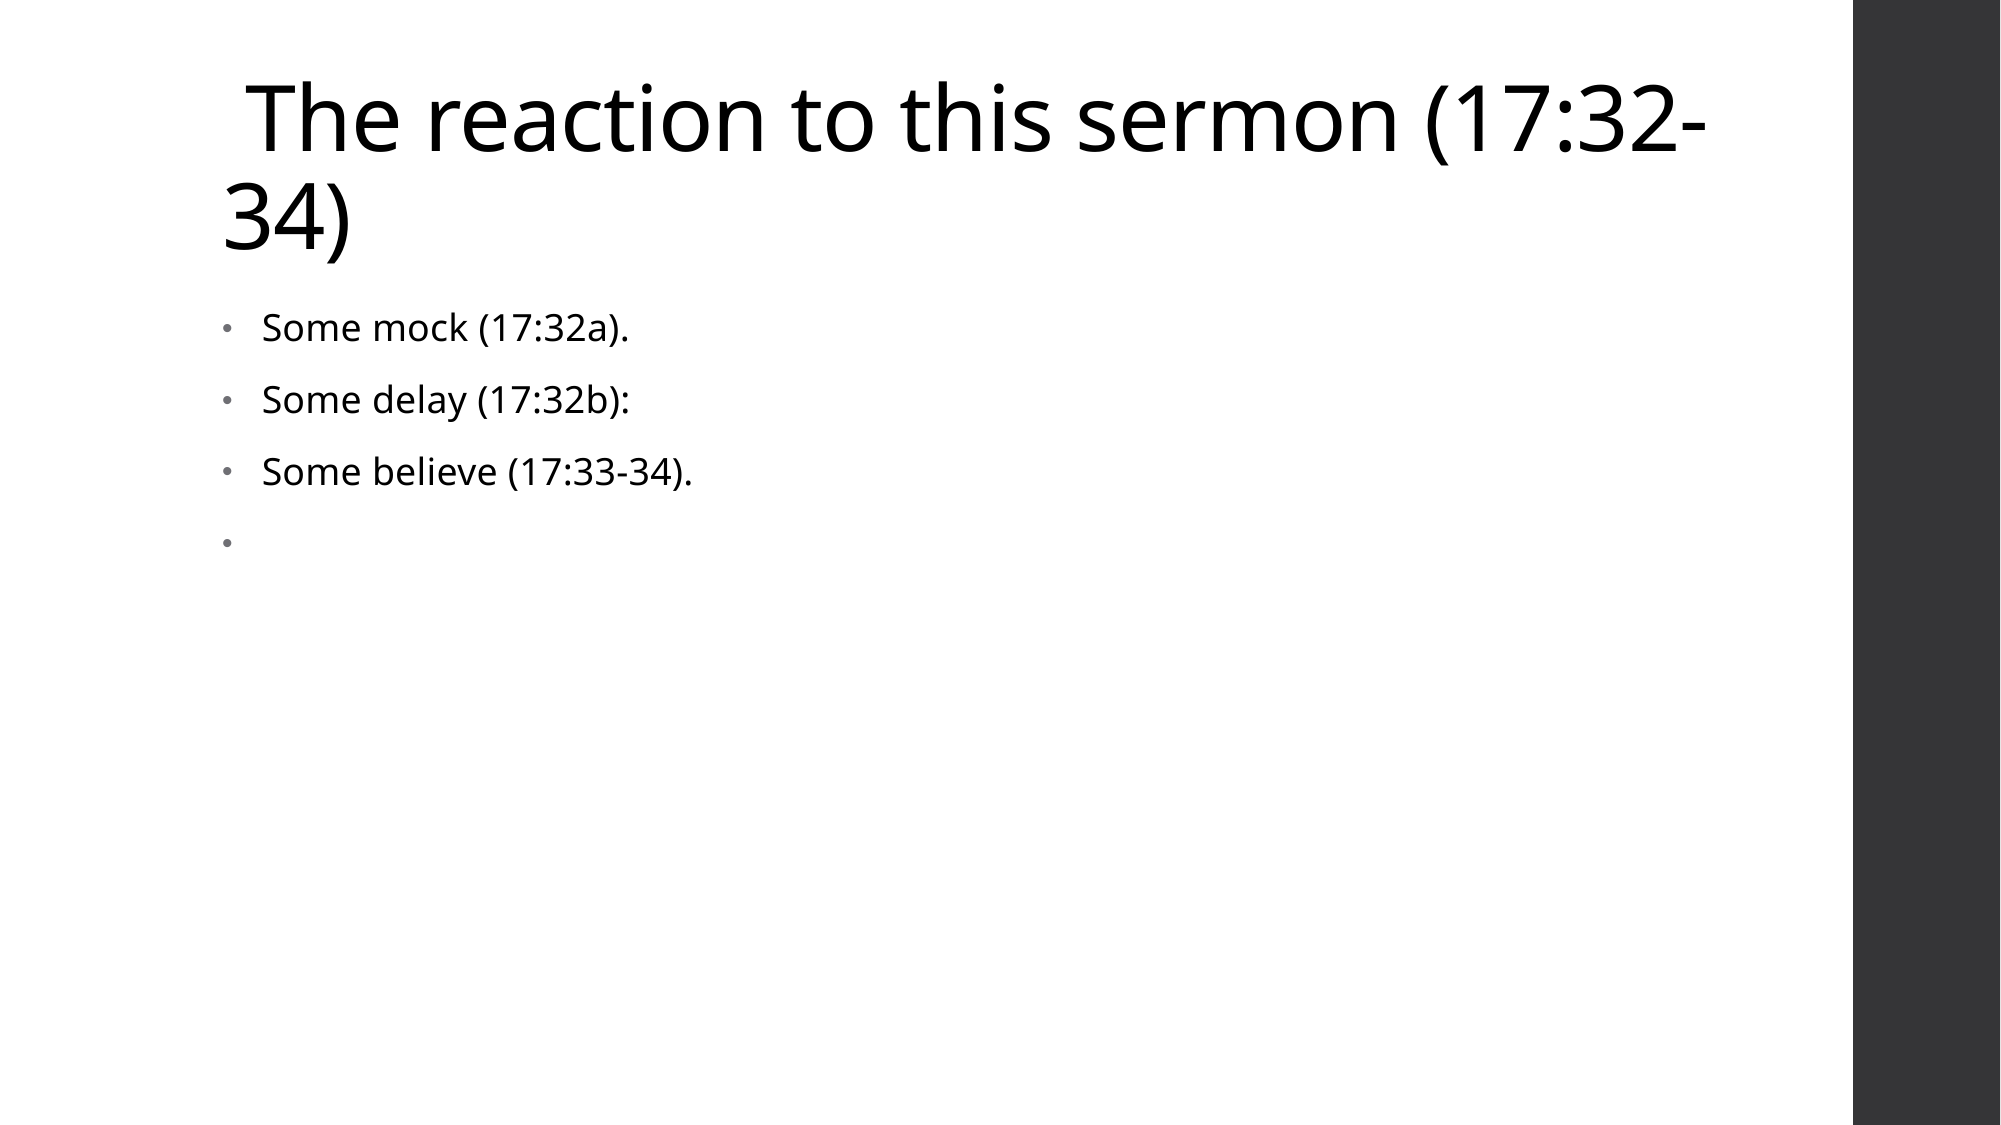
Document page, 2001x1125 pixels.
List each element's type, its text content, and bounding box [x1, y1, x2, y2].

title The reaction to this sermon (17:32-34) [206, 60, 1797, 278]
list Some mock (17:32a). Some delay (17:32b): Some believe (17:33-34). [206, 299, 1617, 1014]
